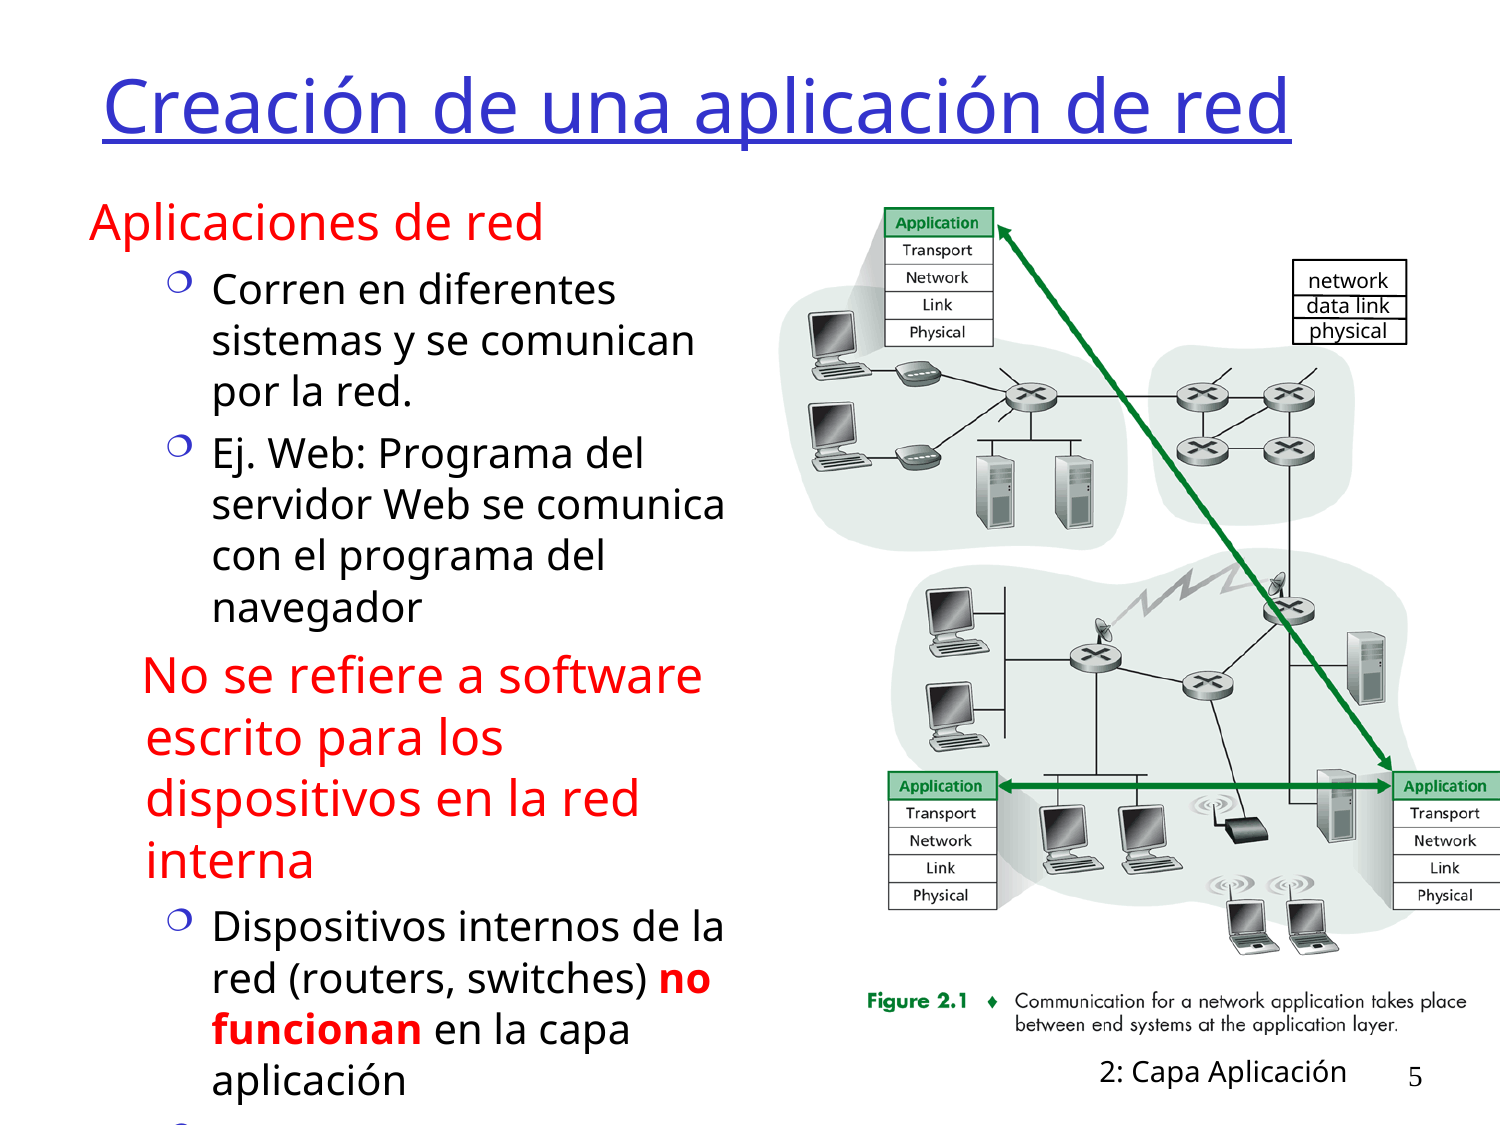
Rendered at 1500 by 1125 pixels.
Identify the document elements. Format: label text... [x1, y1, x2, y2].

picture [778, 207, 1500, 1035]
list Aplicaciones de red Corren en diferentes sistemas y se comunican por la red. Ej. Web: Programa del servidor Web se comunica con el programa del navegador No se refiere a software escrito para los dispositivos en la red interna Dispositivos internos de la red (routers, switches) no funcionan en la capa aplicación Este diseño permite desarrollos rápidos [75, 183, 776, 1096]
title Creación de una aplicación de red [87, 15, 1463, 196]
text_box network data link physical [1281, 259, 1416, 351]
